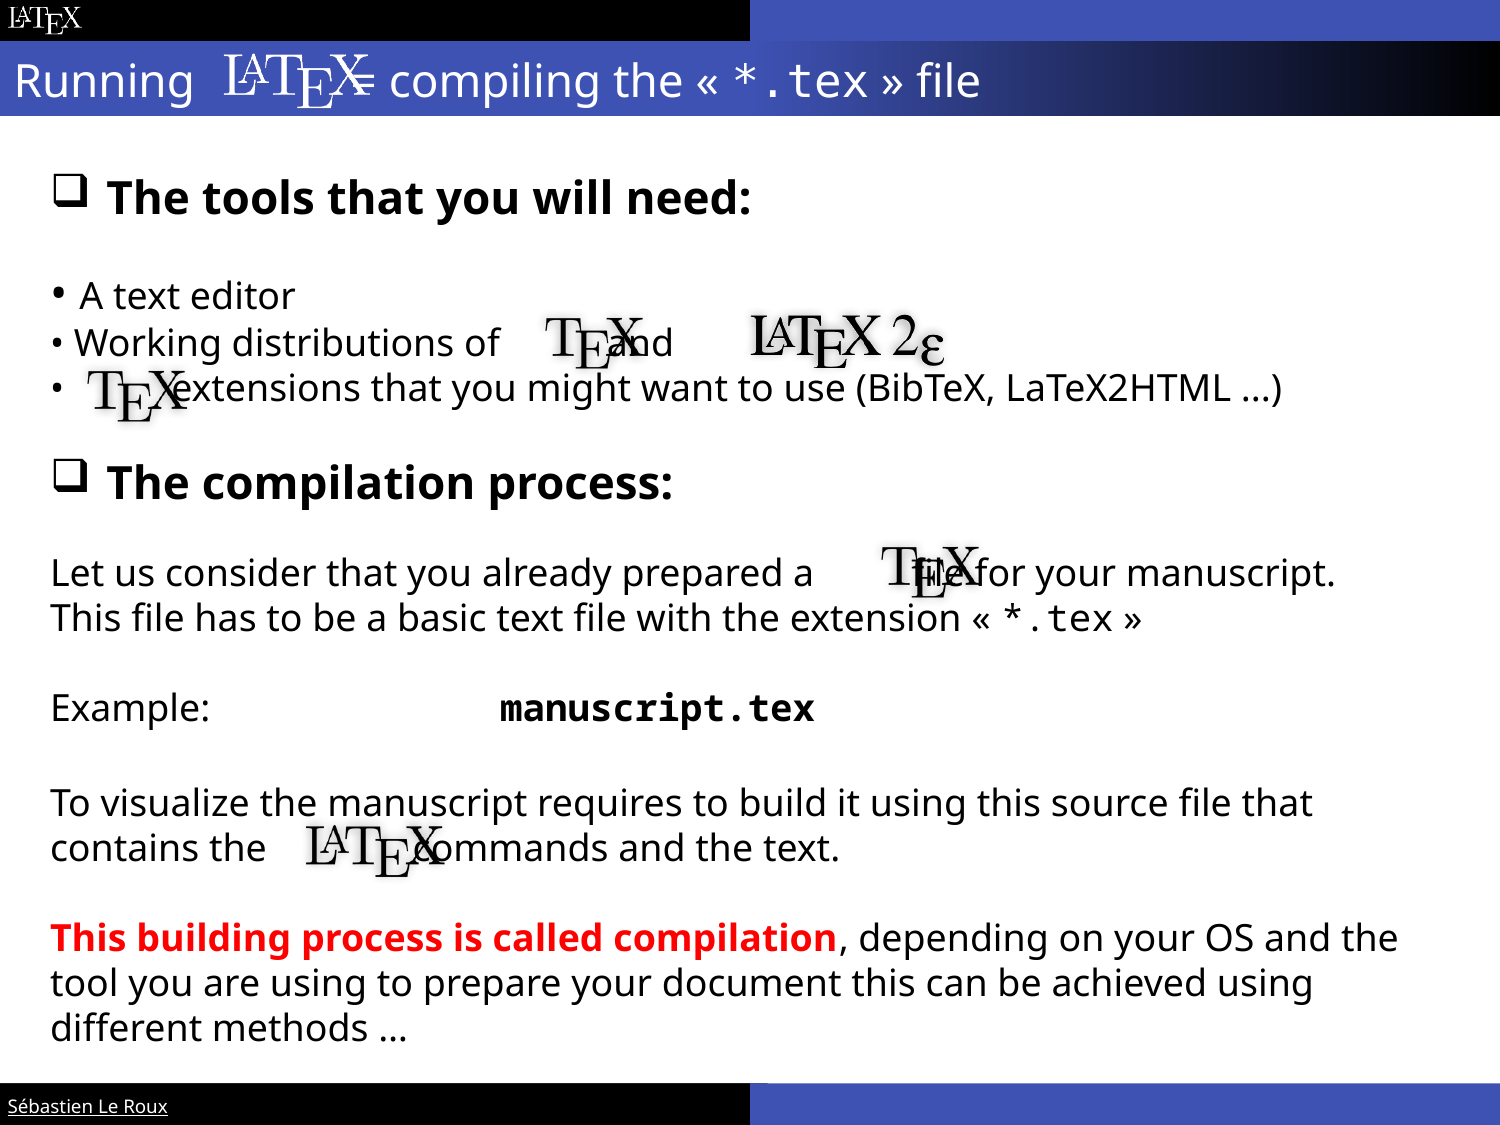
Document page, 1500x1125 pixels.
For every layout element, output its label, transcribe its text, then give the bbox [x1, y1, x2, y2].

text_box The tools that you will need: • A text editor • Working distributions of and • extensions that you might want to use (BibTeX, LaTeX2HTML ...) The compilation process: Let us consider that you already prepared a file for your manuscript. This file has to be a basic text file with the extension « *.tex » Example: manuscript.tex To visualize the manuscript requires to build it using this source file that contains the commands and the text. This building process is called compilation, depending on your OS and the tool you are using to prepare your document this can be achieved using different methods … [35, 161, 1477, 1057]
picture [543, 312, 647, 374]
picture [5, 3, 84, 37]
picture [85, 365, 189, 427]
picture [750, 314, 944, 368]
picture [301, 820, 449, 882]
picture [218, 48, 375, 114]
picture [879, 541, 983, 603]
title Running = compiling the « *.tex » file [0, 41, 1500, 116]
